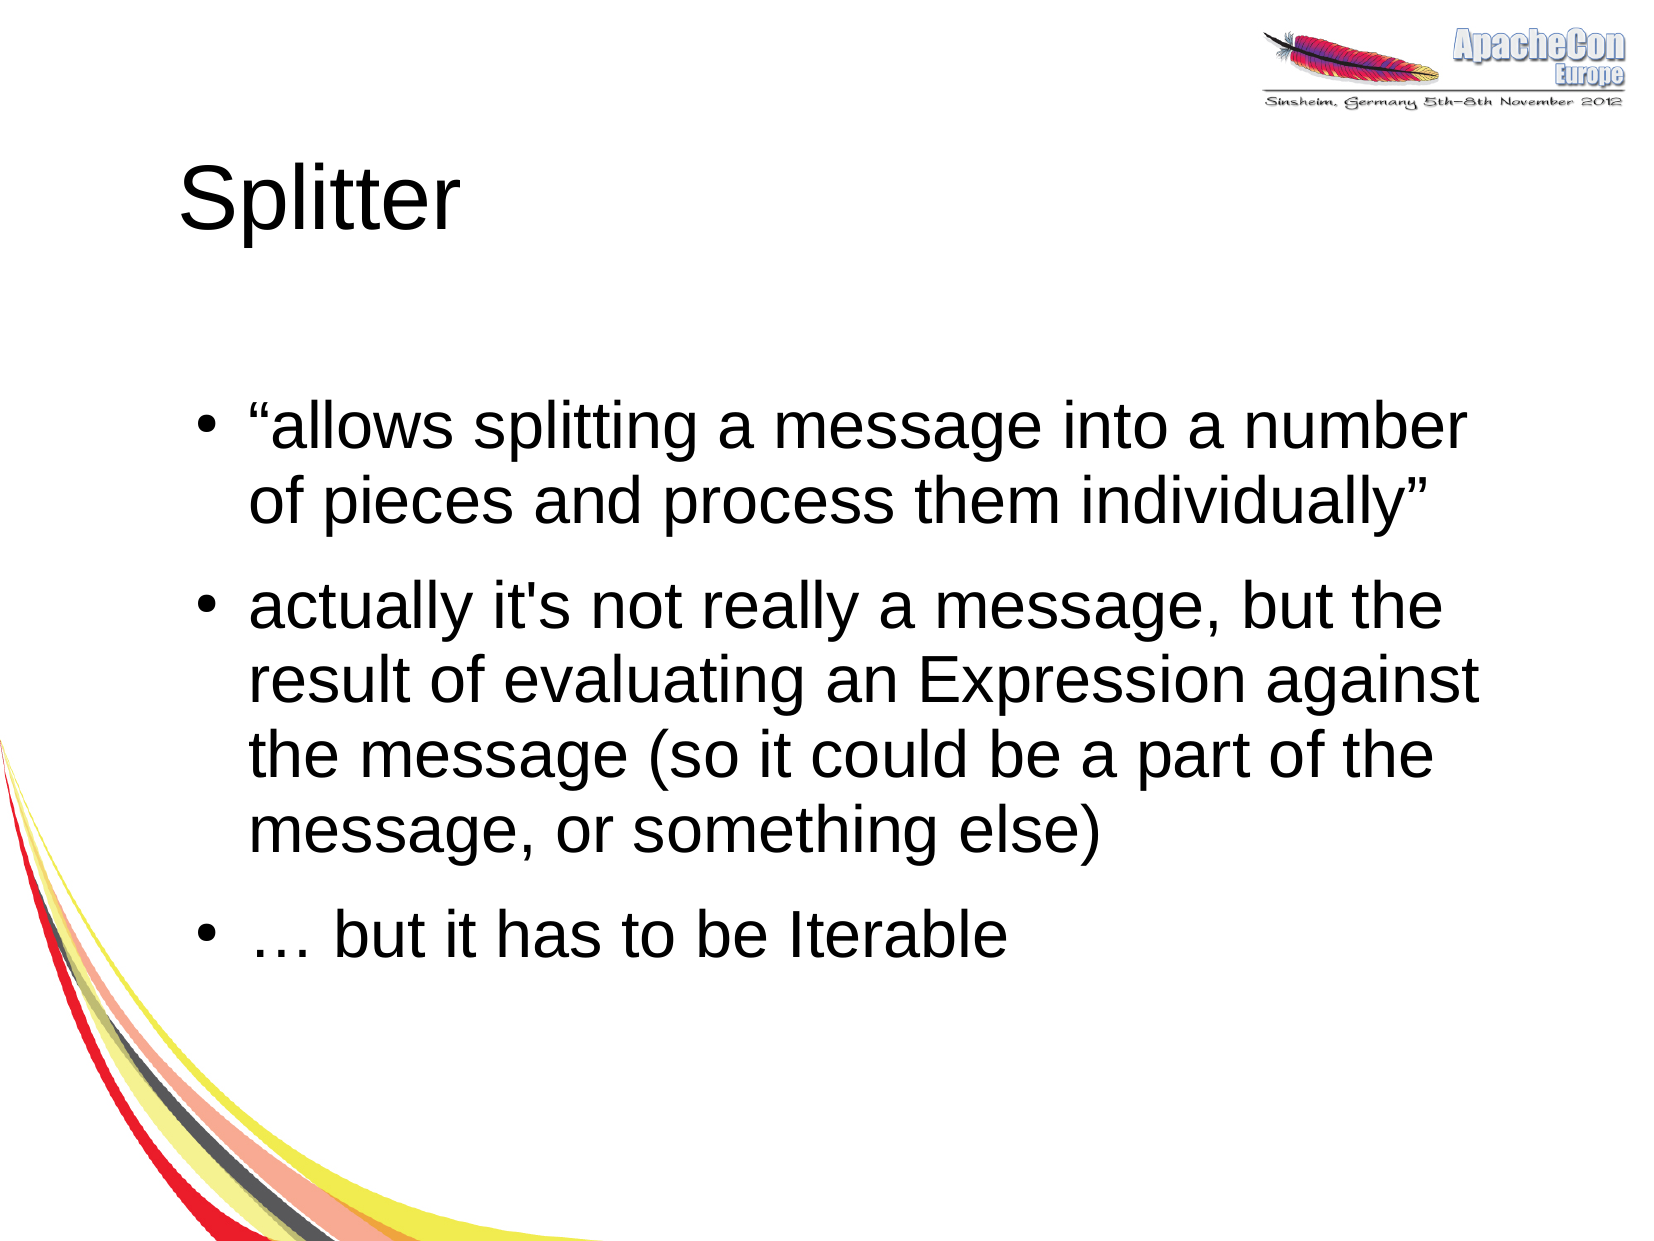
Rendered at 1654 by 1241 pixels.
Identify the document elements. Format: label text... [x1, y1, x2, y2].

picture [0, 0, 1654, 1241]
title Splitter [177, 146, 1536, 250]
list “allows splitting a message into a number of pieces and process them individually” actually it's not really a message, but the result of evaluating an Expression against the message (so it could be a part of the message, or something else) … but it has to be Iterable [177, 283, 1536, 990]
